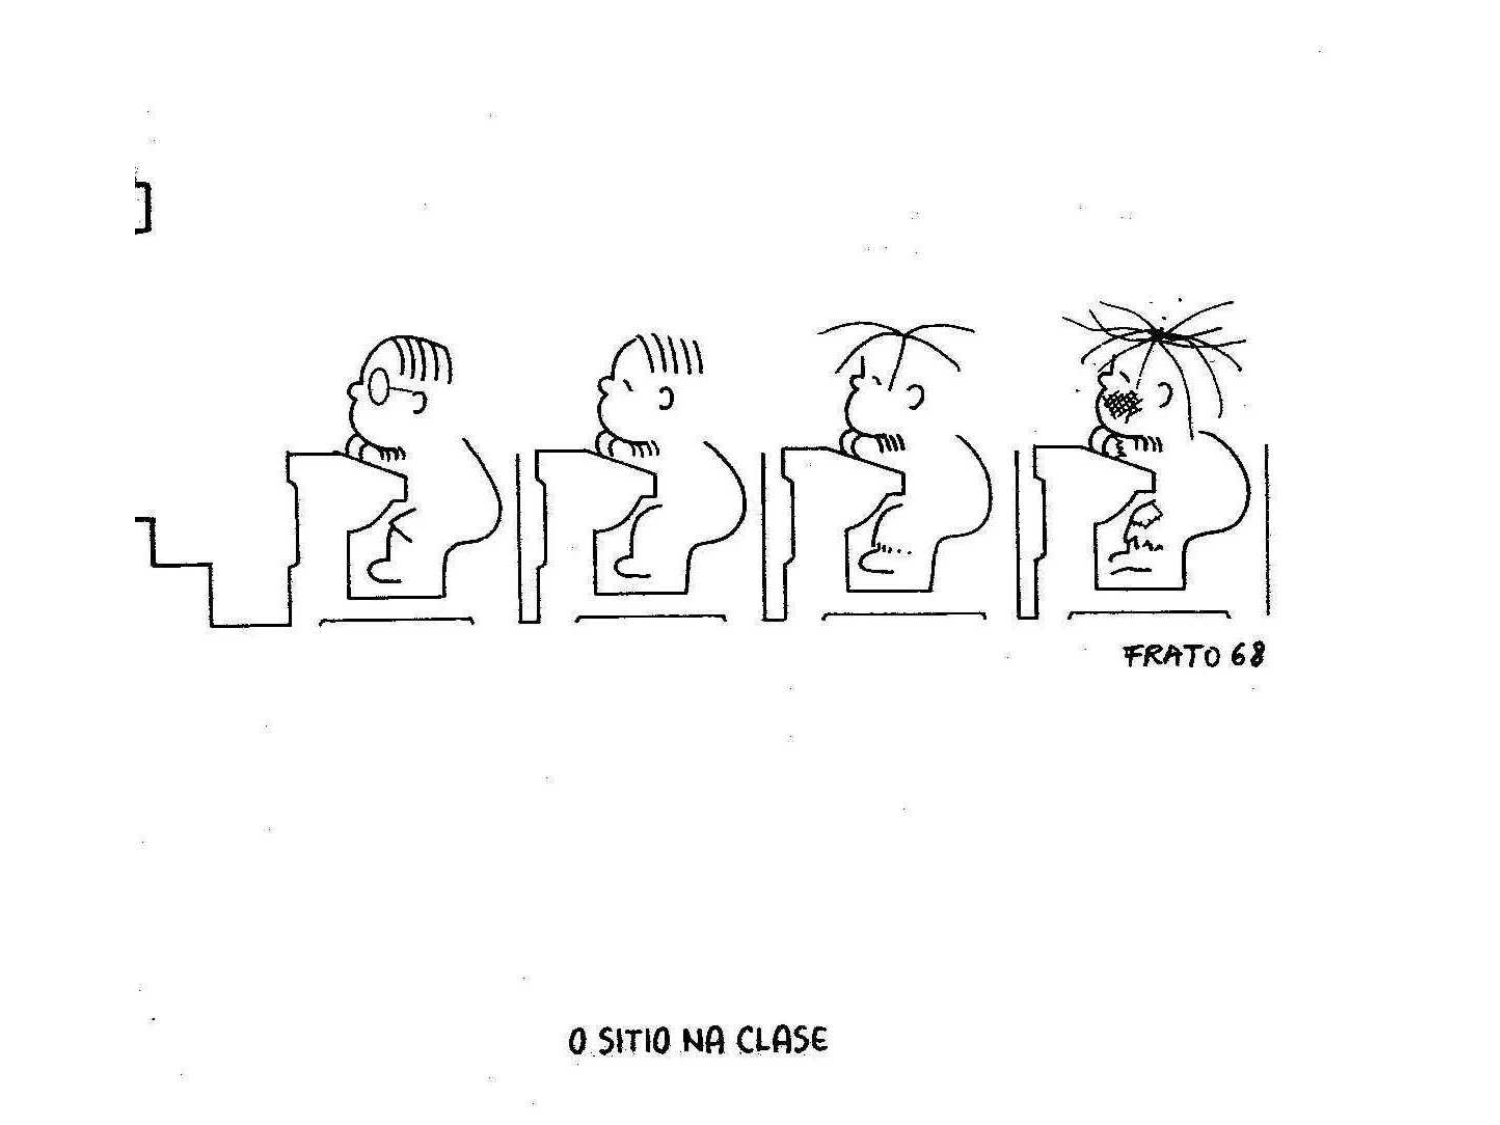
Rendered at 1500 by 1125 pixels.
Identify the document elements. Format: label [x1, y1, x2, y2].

picture [135, 0, 1377, 1125]
